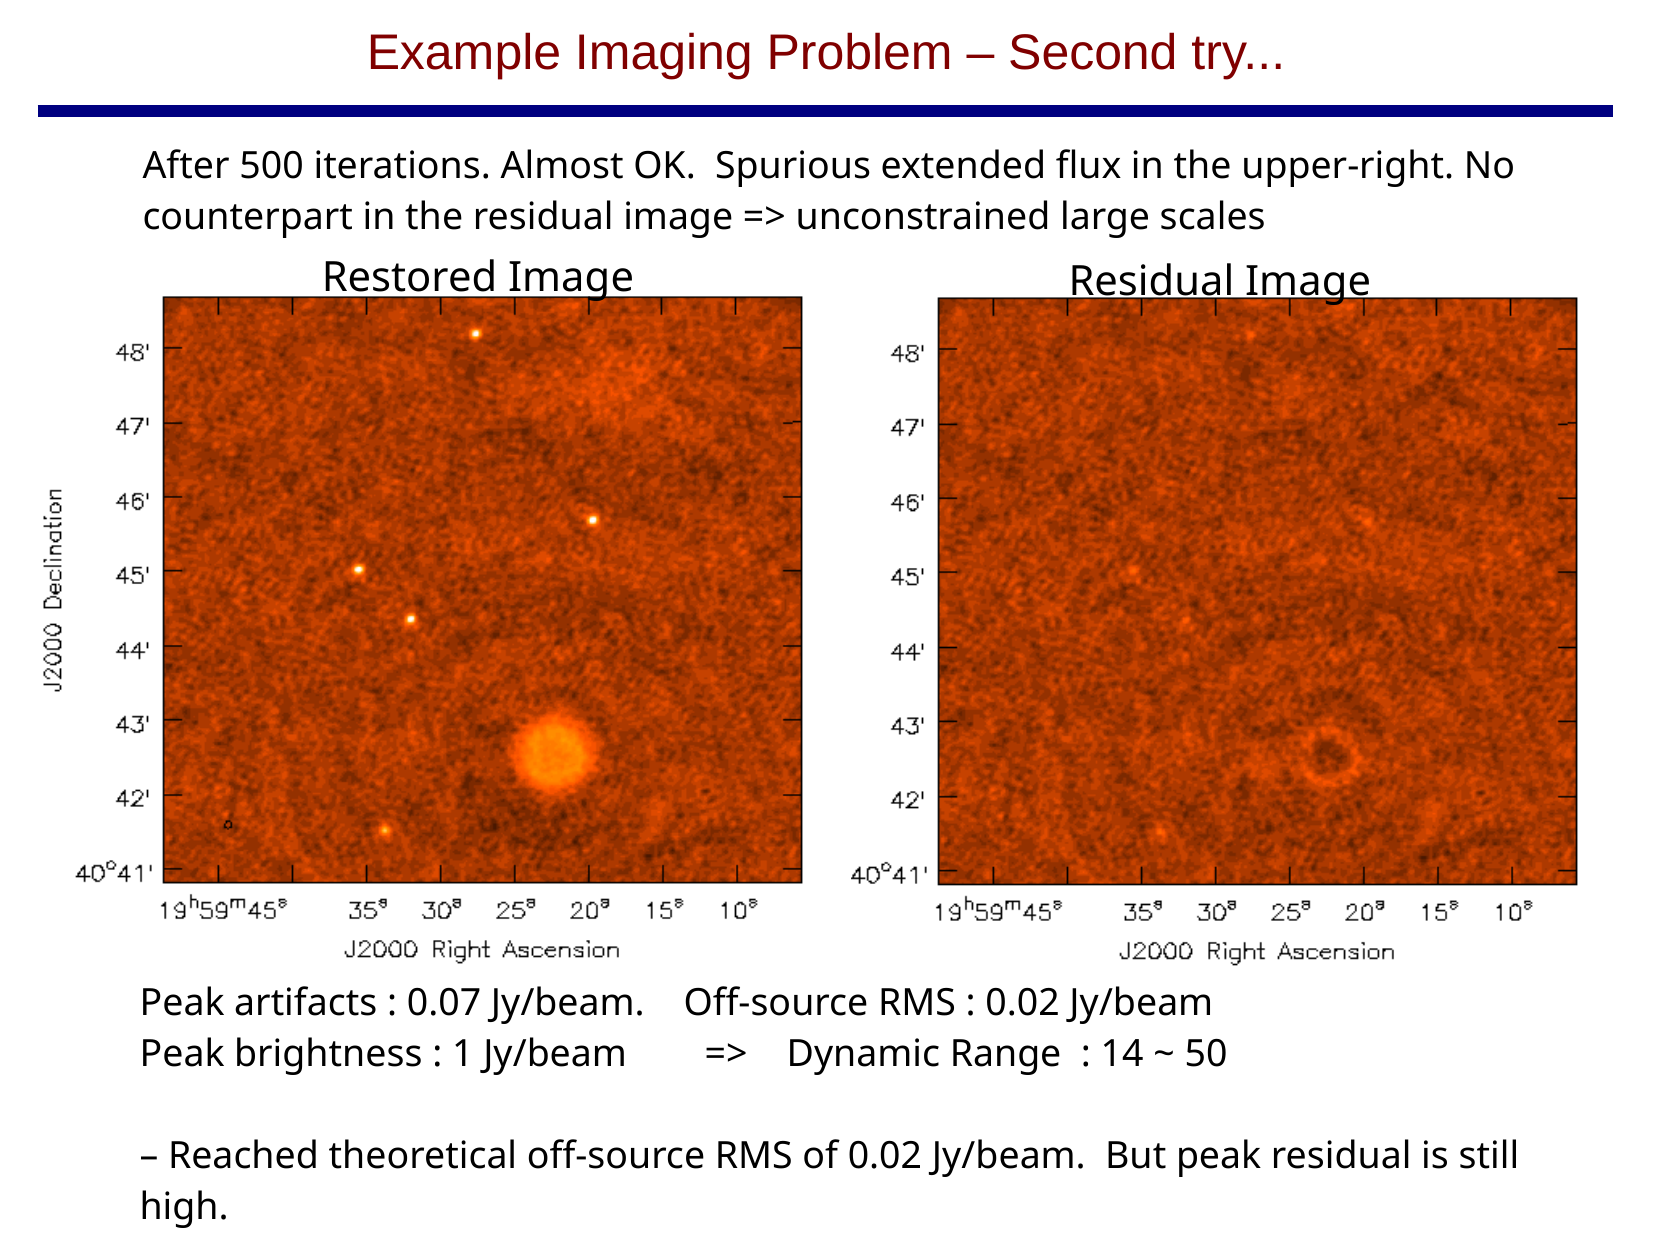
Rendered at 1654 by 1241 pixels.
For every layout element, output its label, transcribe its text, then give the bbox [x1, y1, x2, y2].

title Example Imaging Problem – Second try... [82, 15, 1571, 89]
text_box After 500 iterations. Almost OK. Spurious extended flux in the upper-right. No counterpart in the residual image => unconstrained large scales [127, 131, 1580, 277]
text_box Residual Image [1053, 243, 1465, 309]
text_box Peak artifacts : 0.07 Jy/beam. Off-source RMS : 0.02 Jy/beam Peak brightness : 1 Jy/beam => Dynamic Range : 14 ~ 50 – Reached theoretical off-source RMS of 0.02 Jy/beam. But peak residual is still high. [124, 968, 1594, 1201]
picture [0, 249, 1626, 1044]
text_box Restored Image [307, 239, 718, 305]
